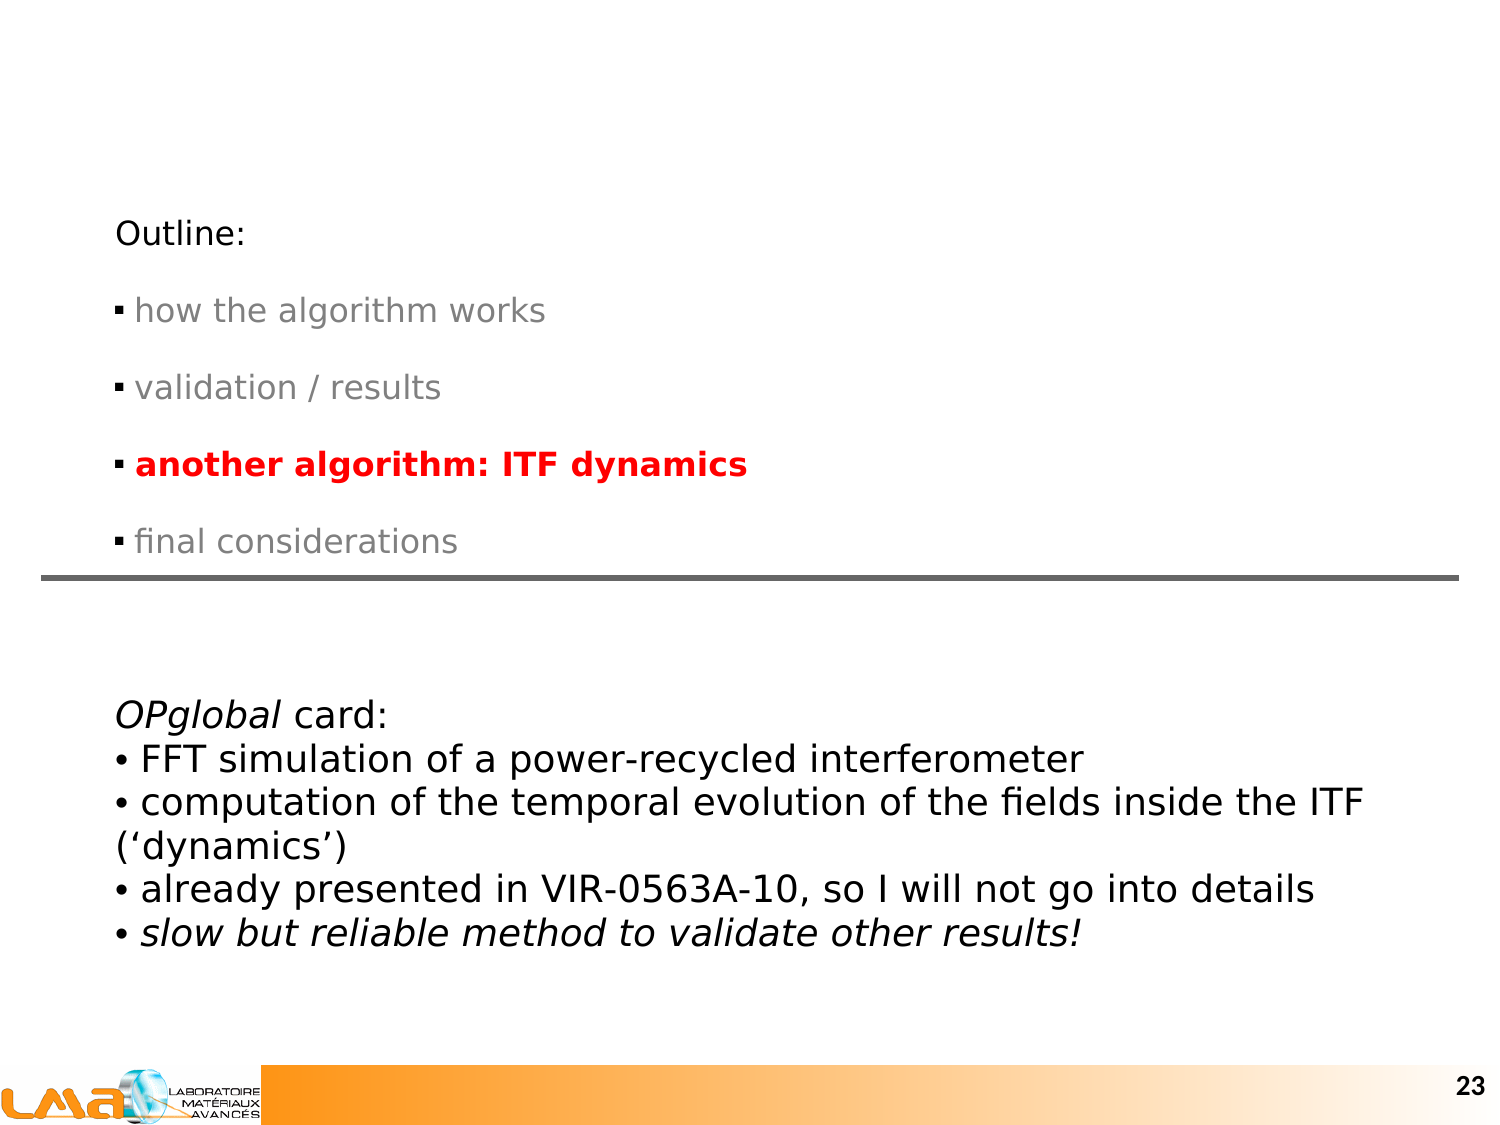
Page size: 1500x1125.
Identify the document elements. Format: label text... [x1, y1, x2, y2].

picture [0, 1065, 261, 1125]
text_box OPglobal card: FFT simulation of a power-recycled interferometer computation of the temporal evolution of the fields inside the ITF (‘dynamics’) already presented in VIR-0563A-10, so I will not go into details slow but reliable method to validate other results! [100, 686, 1400, 963]
text_box Outline: how the algorithm works validation / results another algorithm: ITF dynamics final considerations [100, 168, 1400, 531]
